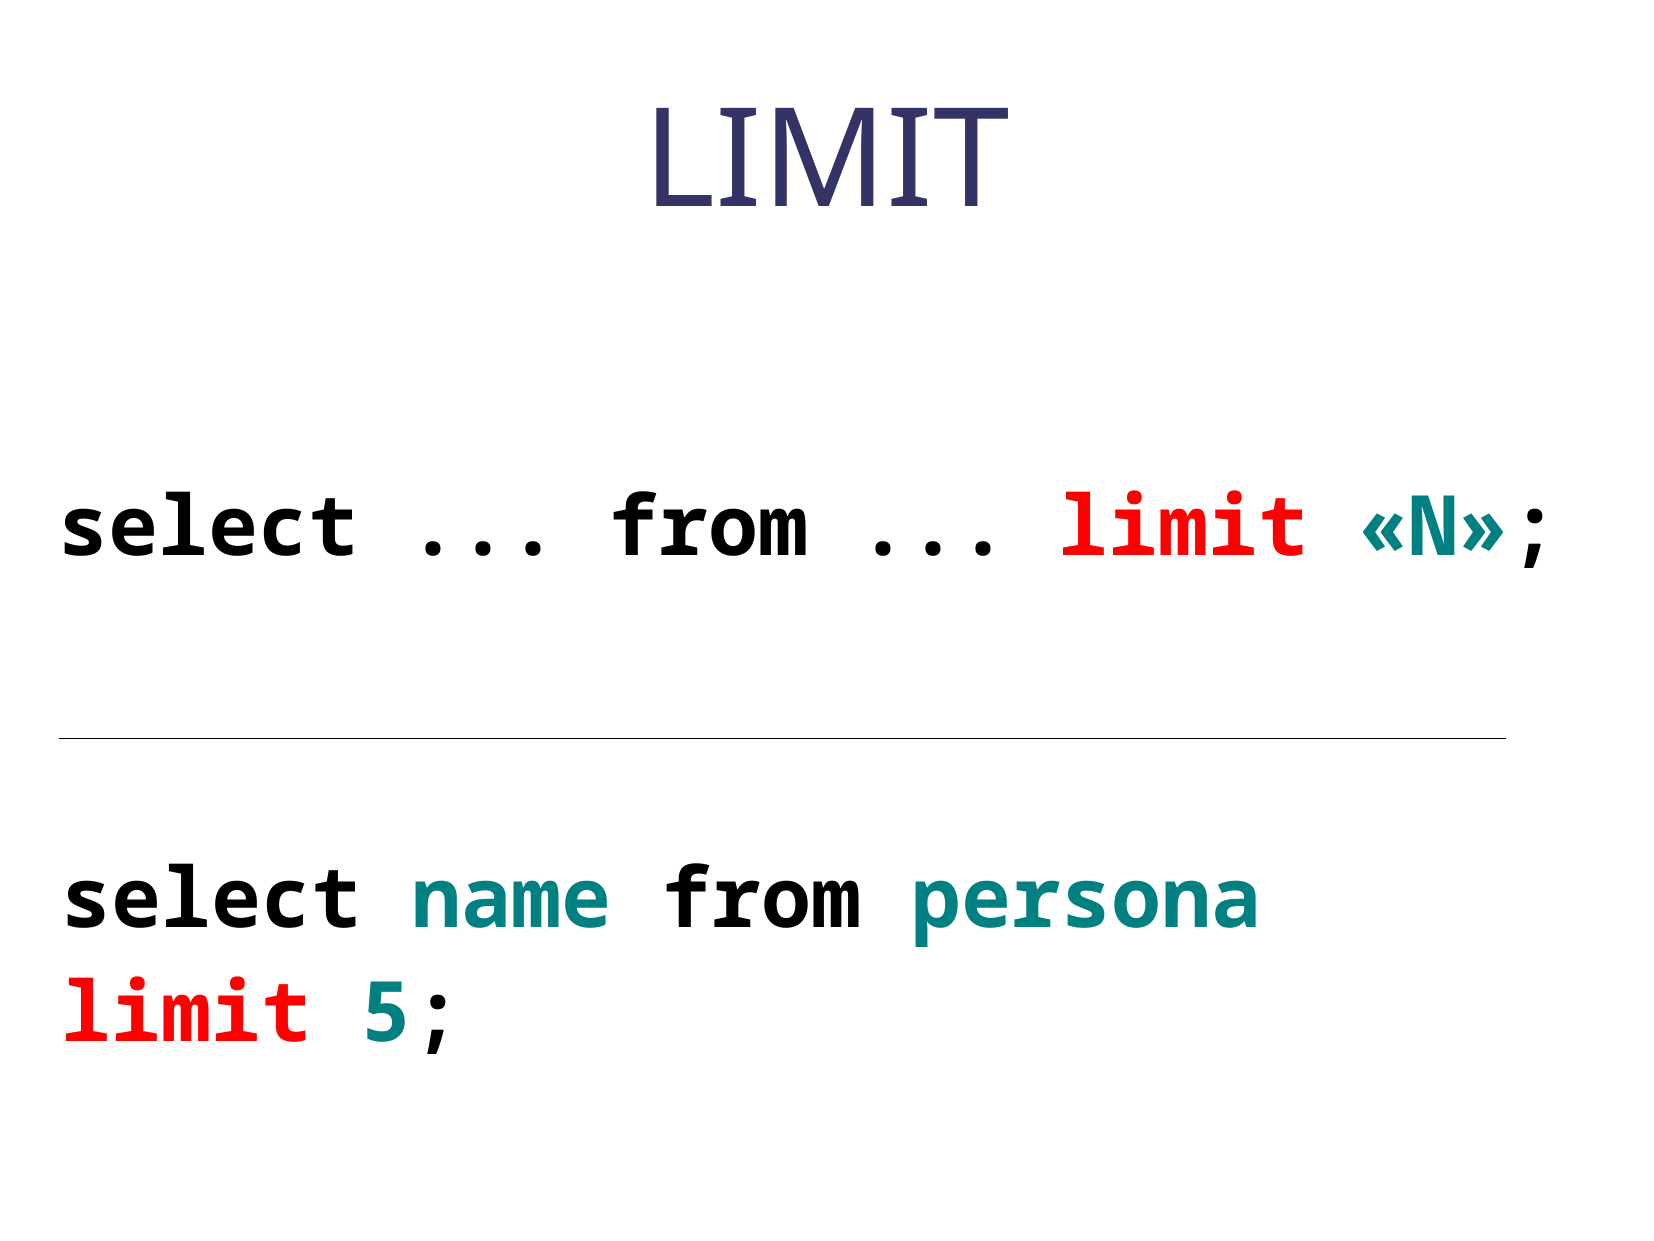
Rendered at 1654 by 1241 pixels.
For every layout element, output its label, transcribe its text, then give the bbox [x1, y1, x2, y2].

subtitle select ... from ... limit «N»; [59, 442, 1597, 603]
text_box select name from persona limit 5; [61, 856, 1565, 1049]
title LIMIT [82, 56, 1571, 250]
